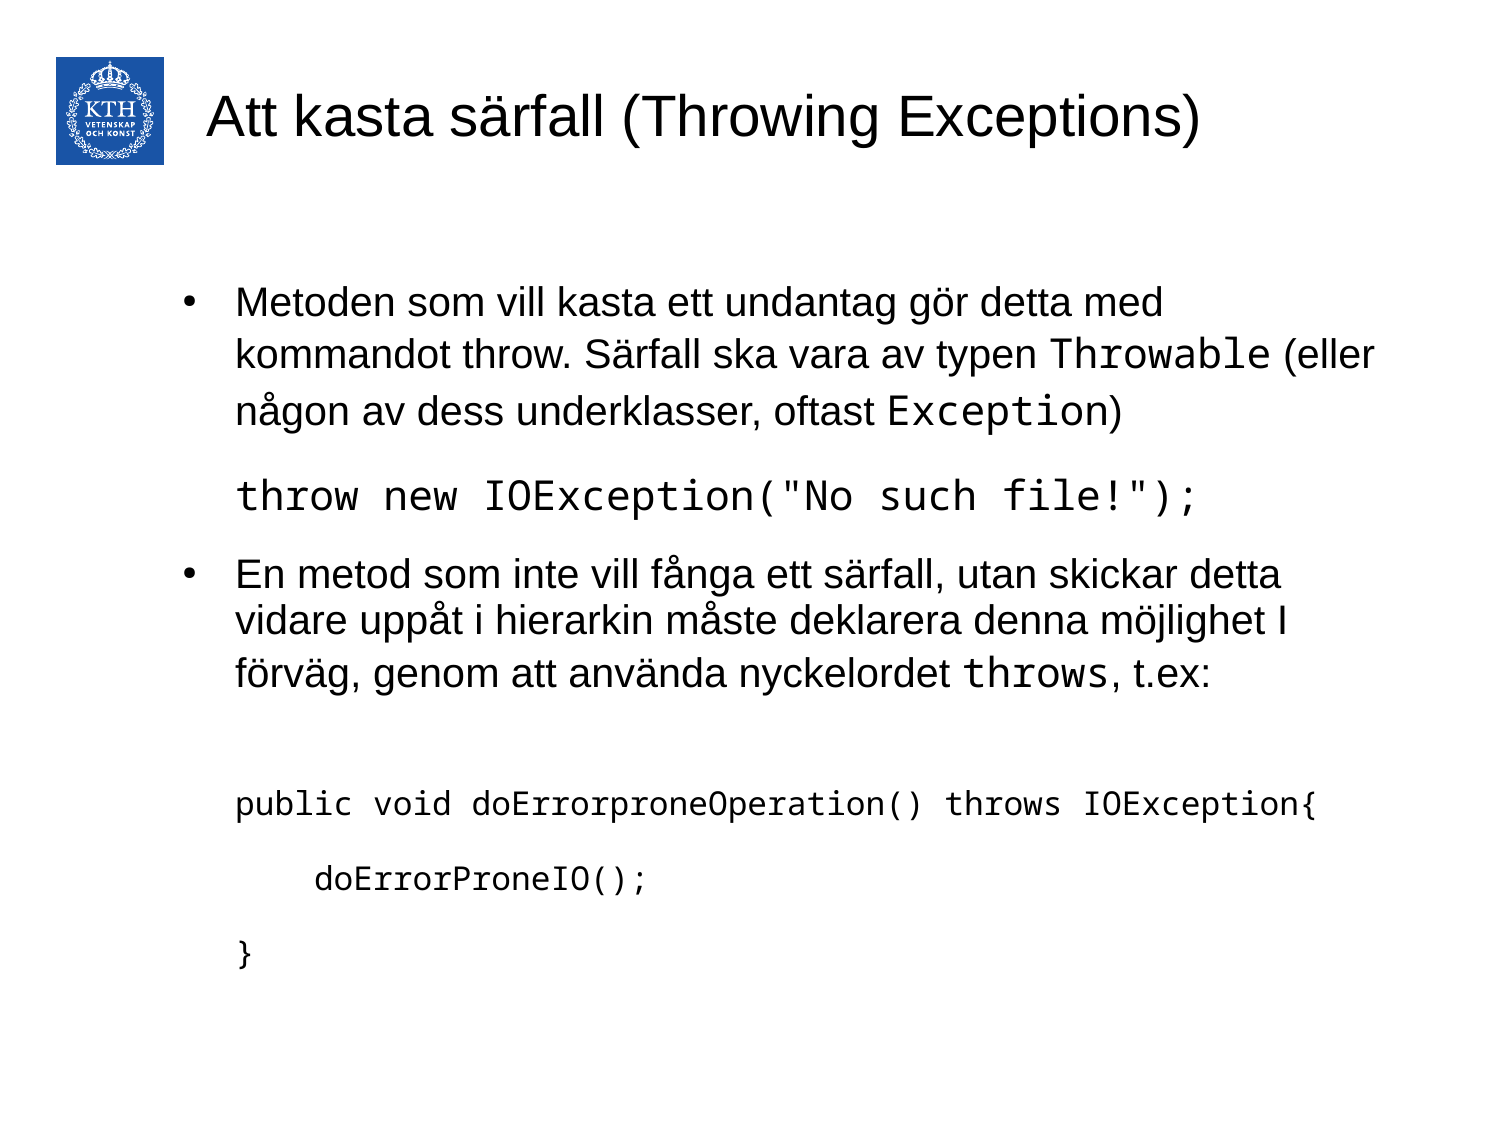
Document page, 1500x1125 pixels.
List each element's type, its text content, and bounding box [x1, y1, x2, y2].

list Metoden som vill kasta ett undantag gör detta med kommandot throw. Särfall ska vara av typen Throwable (eller någon av dess underklasser, oftast Exception) throw new IOException("No such file!"); En metod som inte vill fånga ett särfall, utan skickar detta vidare uppåt i hierarkin måste deklarera denna möjlighet I förväg, genom att använda nyckelordet throws, t.ex: public void doErrorproneOperation() throws IOException{ doErrorProneIO(); } [165, 278, 1381, 976]
title Att kasta särfall (Throwing Exceptions) [206, 61, 1345, 171]
